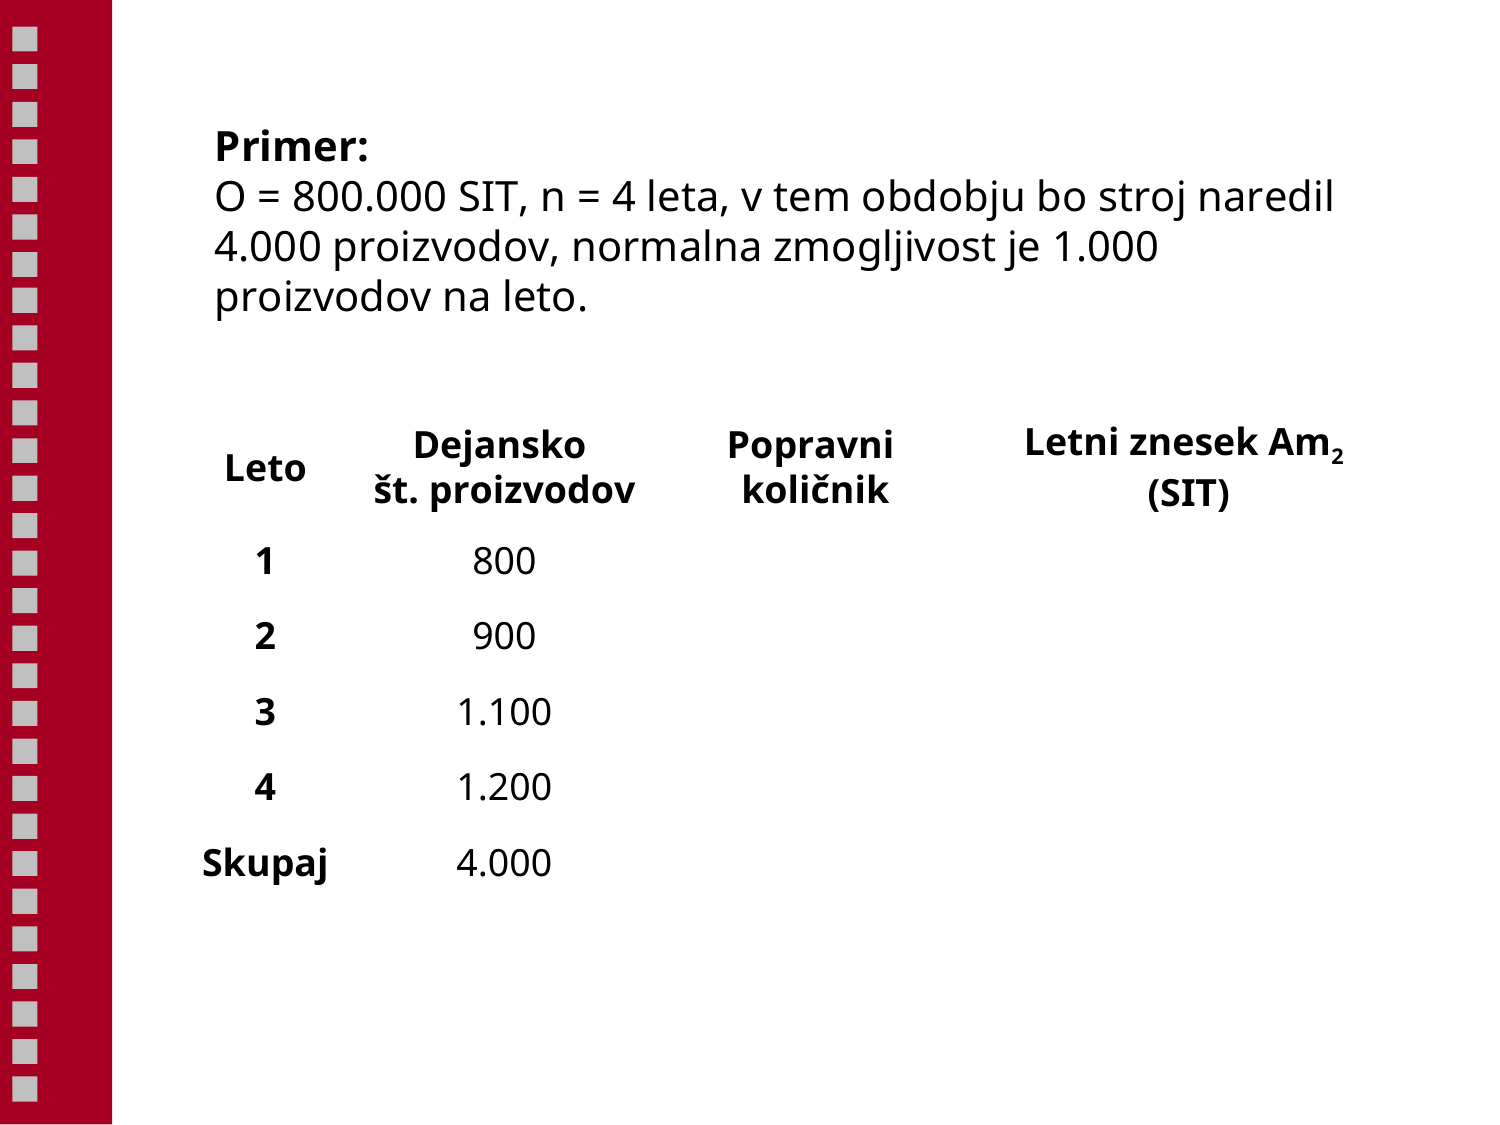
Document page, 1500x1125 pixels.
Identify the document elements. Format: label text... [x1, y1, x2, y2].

text_box Primer: O = 800.000 SIT, n = 4 leta, v tem obdobju bo stroj naredil 4.000 proizvodov, normalna zmogljivost je 1.000 proizvodov na leto. [199, 112, 1363, 328]
table_header Letni znesek Am2 (SIT) [977, 410, 1400, 522]
table_header Dejansko št. proizvodov [356, 410, 653, 522]
table_cell Skupaj [175, 823, 356, 899]
table_cell 3 [175, 673, 356, 748]
table_cell 2 [175, 597, 356, 673]
table_cell [977, 748, 1400, 823]
table_cell [977, 597, 1400, 673]
table_cell [653, 522, 977, 597]
table_cell [653, 597, 977, 673]
table_cell 1 [175, 522, 356, 597]
table_header Popravni količnik [653, 410, 977, 522]
table_cell 900 [356, 597, 653, 673]
table_cell [977, 522, 1400, 597]
table_cell [977, 823, 1400, 899]
table_cell [653, 673, 977, 748]
table_cell 4 [175, 748, 356, 823]
table_cell 1.200 [356, 748, 653, 823]
table_cell 1.100 [356, 673, 653, 748]
table_cell 800 [356, 522, 653, 597]
table_cell [653, 748, 977, 823]
table_header Leto [175, 410, 356, 522]
table_cell [653, 823, 977, 899]
table_cell 4.000 [356, 823, 653, 899]
table_cell [977, 673, 1400, 748]
